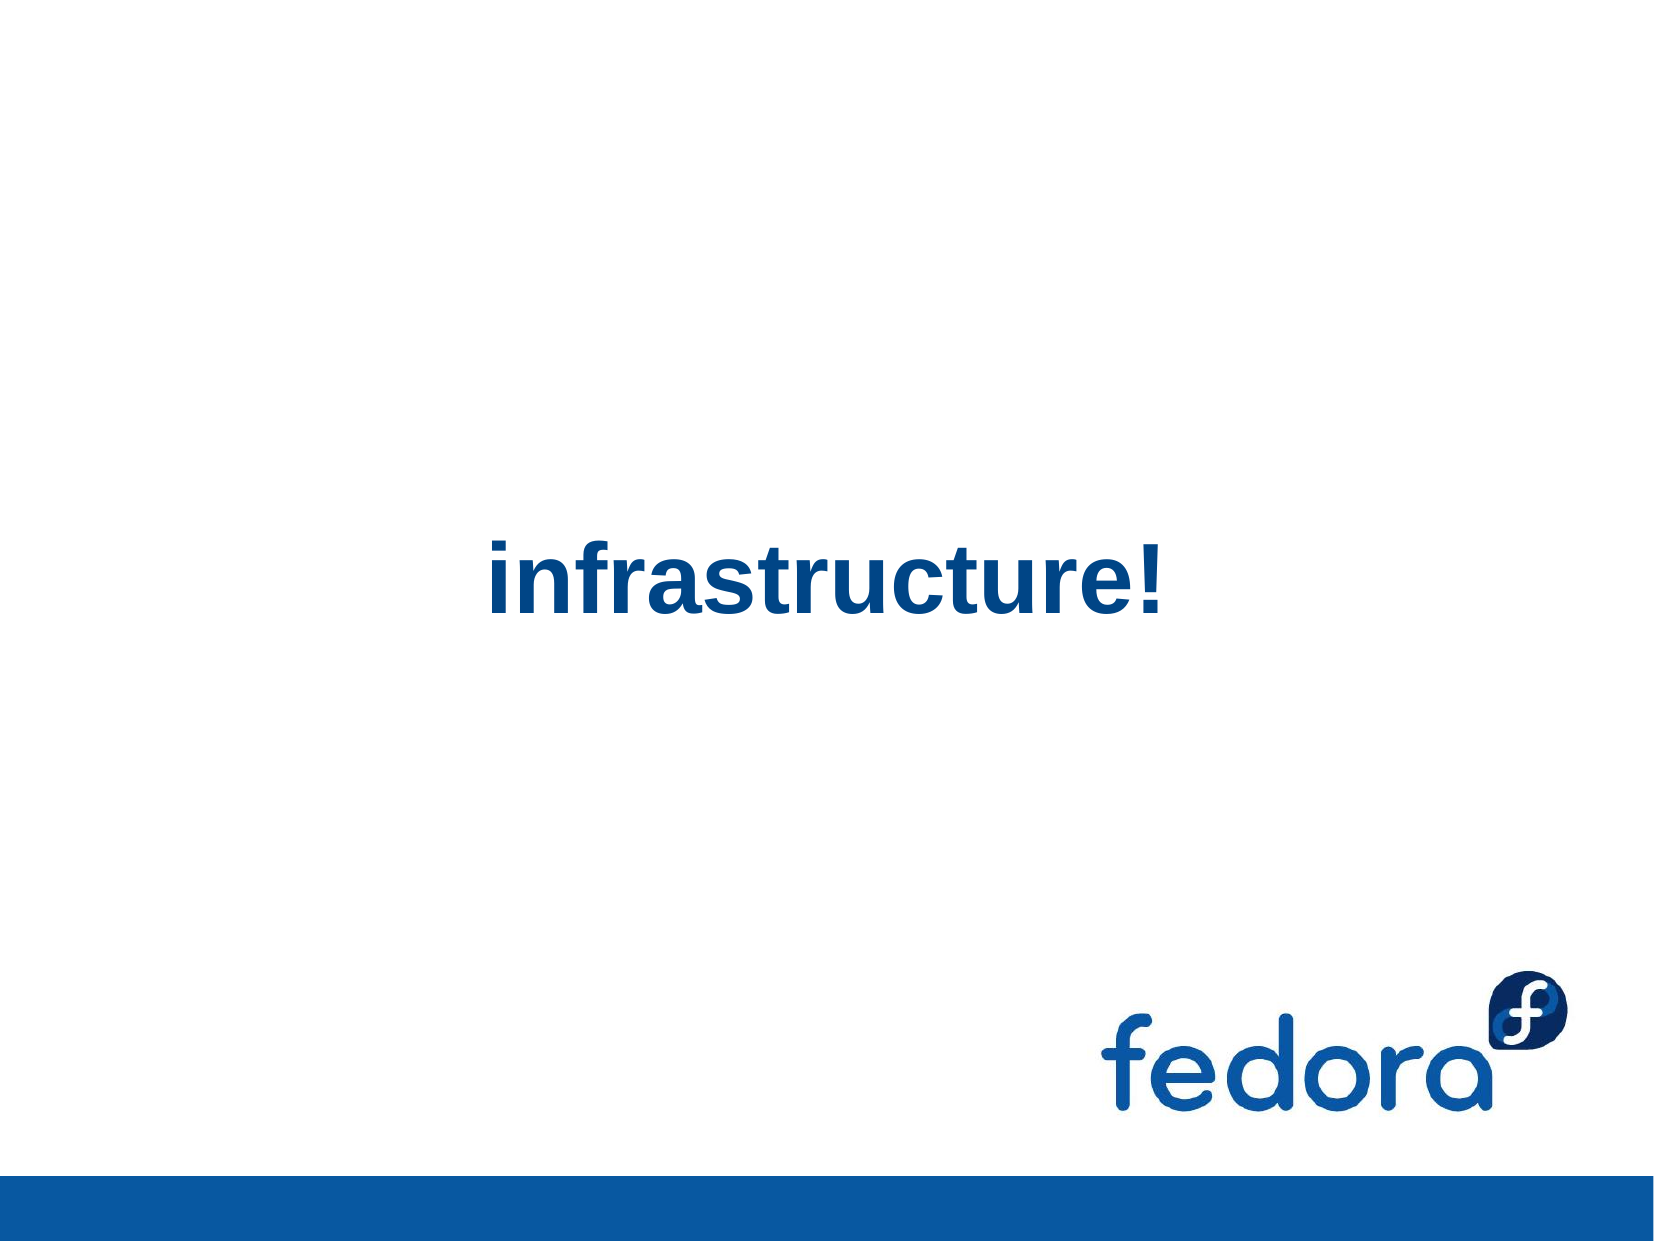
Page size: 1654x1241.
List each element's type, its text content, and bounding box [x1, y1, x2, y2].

picture [1087, 958, 1576, 1125]
title infrastructure! [82, 49, 1571, 1109]
picture [0, 1176, 1654, 1241]
